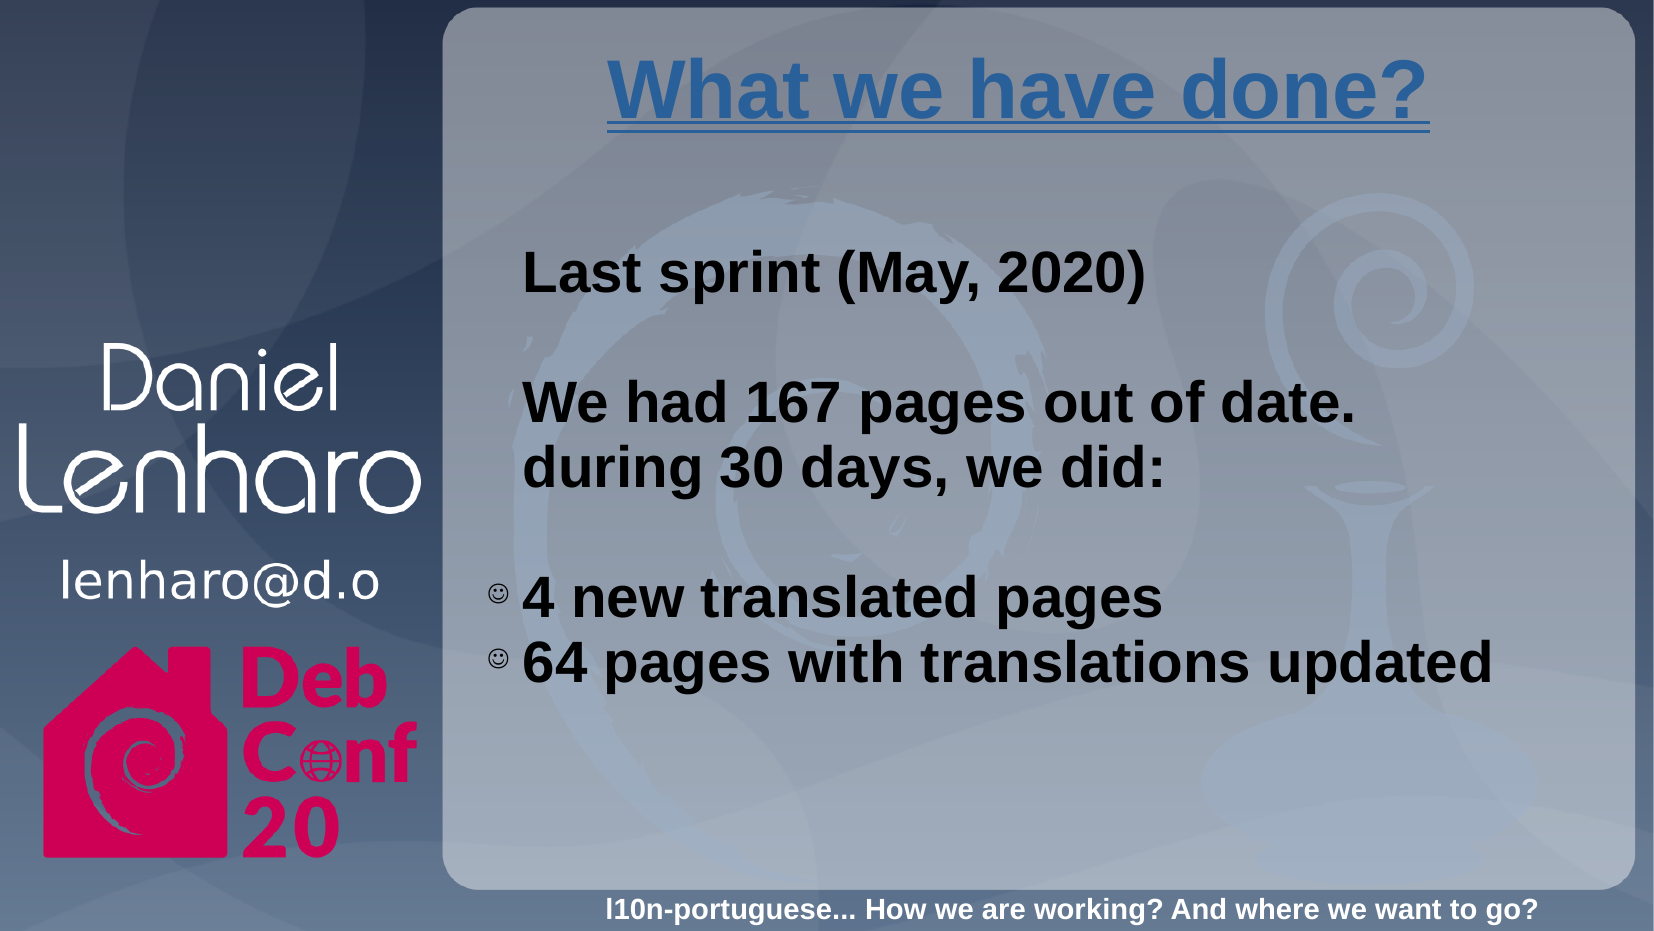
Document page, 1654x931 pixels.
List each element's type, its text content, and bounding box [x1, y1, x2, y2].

text_box l10n-portuguese... How we are working? And where we want to go? [590, 885, 1654, 931]
picture [0, 0, 1654, 931]
title What we have done? [501, 11, 1536, 167]
text_box Last sprint (May, 2020) We had 167 pages out of date. during 30 days, we did: 4 new translated pages 64 pages with translations updated [472, 232, 1565, 768]
